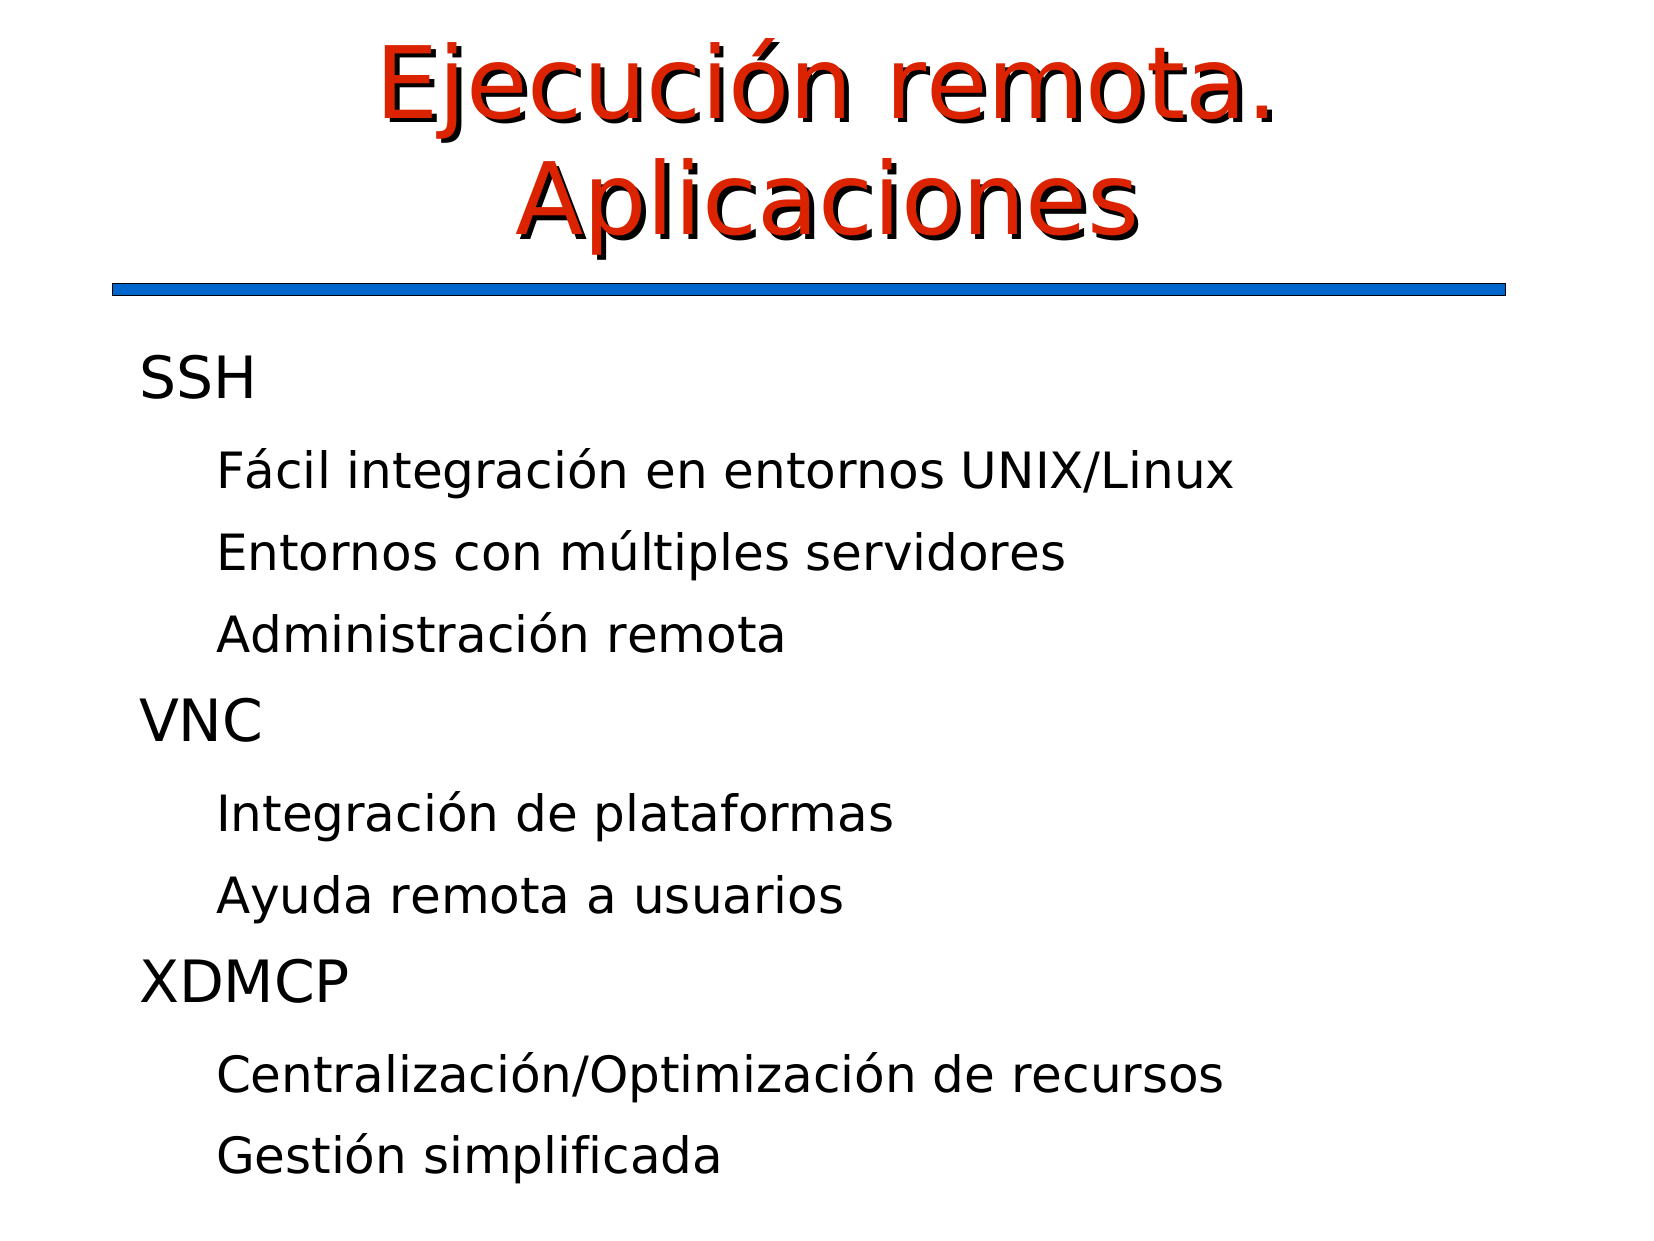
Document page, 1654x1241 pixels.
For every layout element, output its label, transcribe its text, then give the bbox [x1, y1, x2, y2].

list SSH Fácil integración en entornos UNIX/Linux Entornos con múltiples servidores Administración remota VNC Integración de plataformas Ayuda remota a usuarios XDMCP Centralización/Optimización de recursos Gestión simplificada [121, 344, 1534, 1186]
title Ejecución remota. Aplicaciones [121, 25, 1534, 258]
